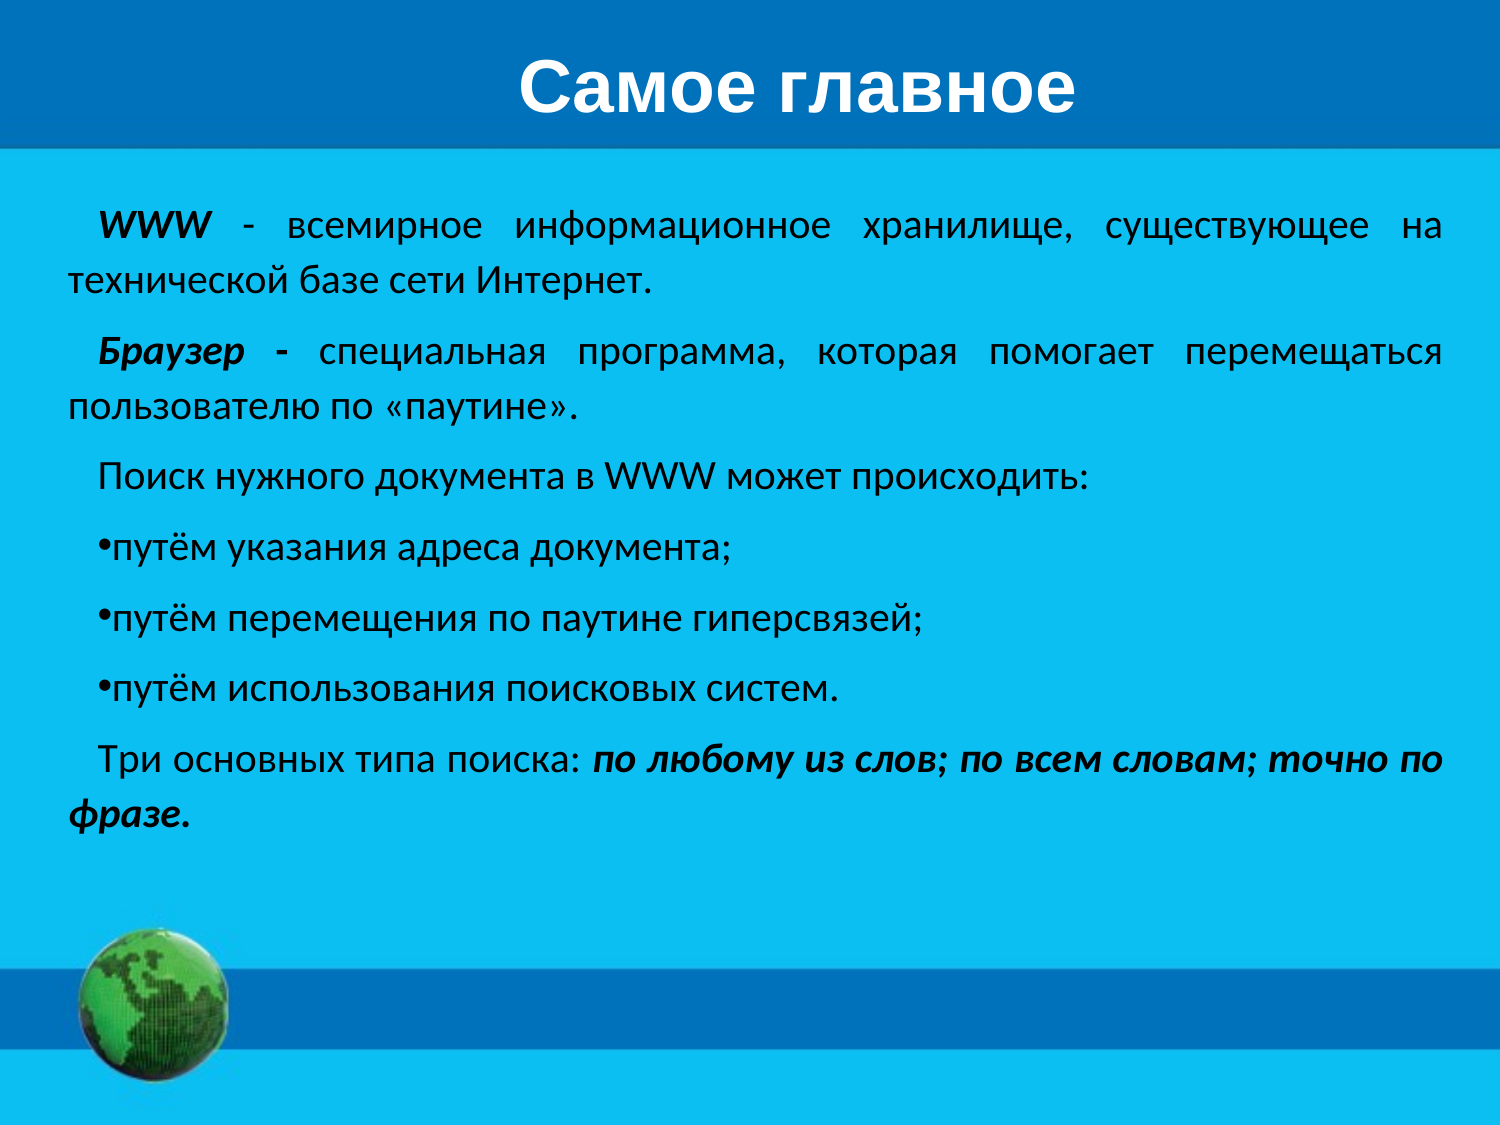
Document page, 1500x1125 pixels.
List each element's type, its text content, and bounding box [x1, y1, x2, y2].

text_box Самое главное [171, 30, 1426, 135]
picture [0, 0, 1500, 146]
text_box WWW - всемирное информационное хранилище, существующее на технической базе сети Интернет. Браузер - специальная программа, которая помогает перемещаться пользователю по «паутине». Поиск нужного документа в WWW может происходить: путём указания адреса документа; путём перемещения по паутине гиперсвязей; путём использования поисковых систем. Три основных типа поиска: по любому из слов; по всем словам; точно по фразе. [53, 184, 1459, 844]
picture [0, 924, 1500, 1084]
